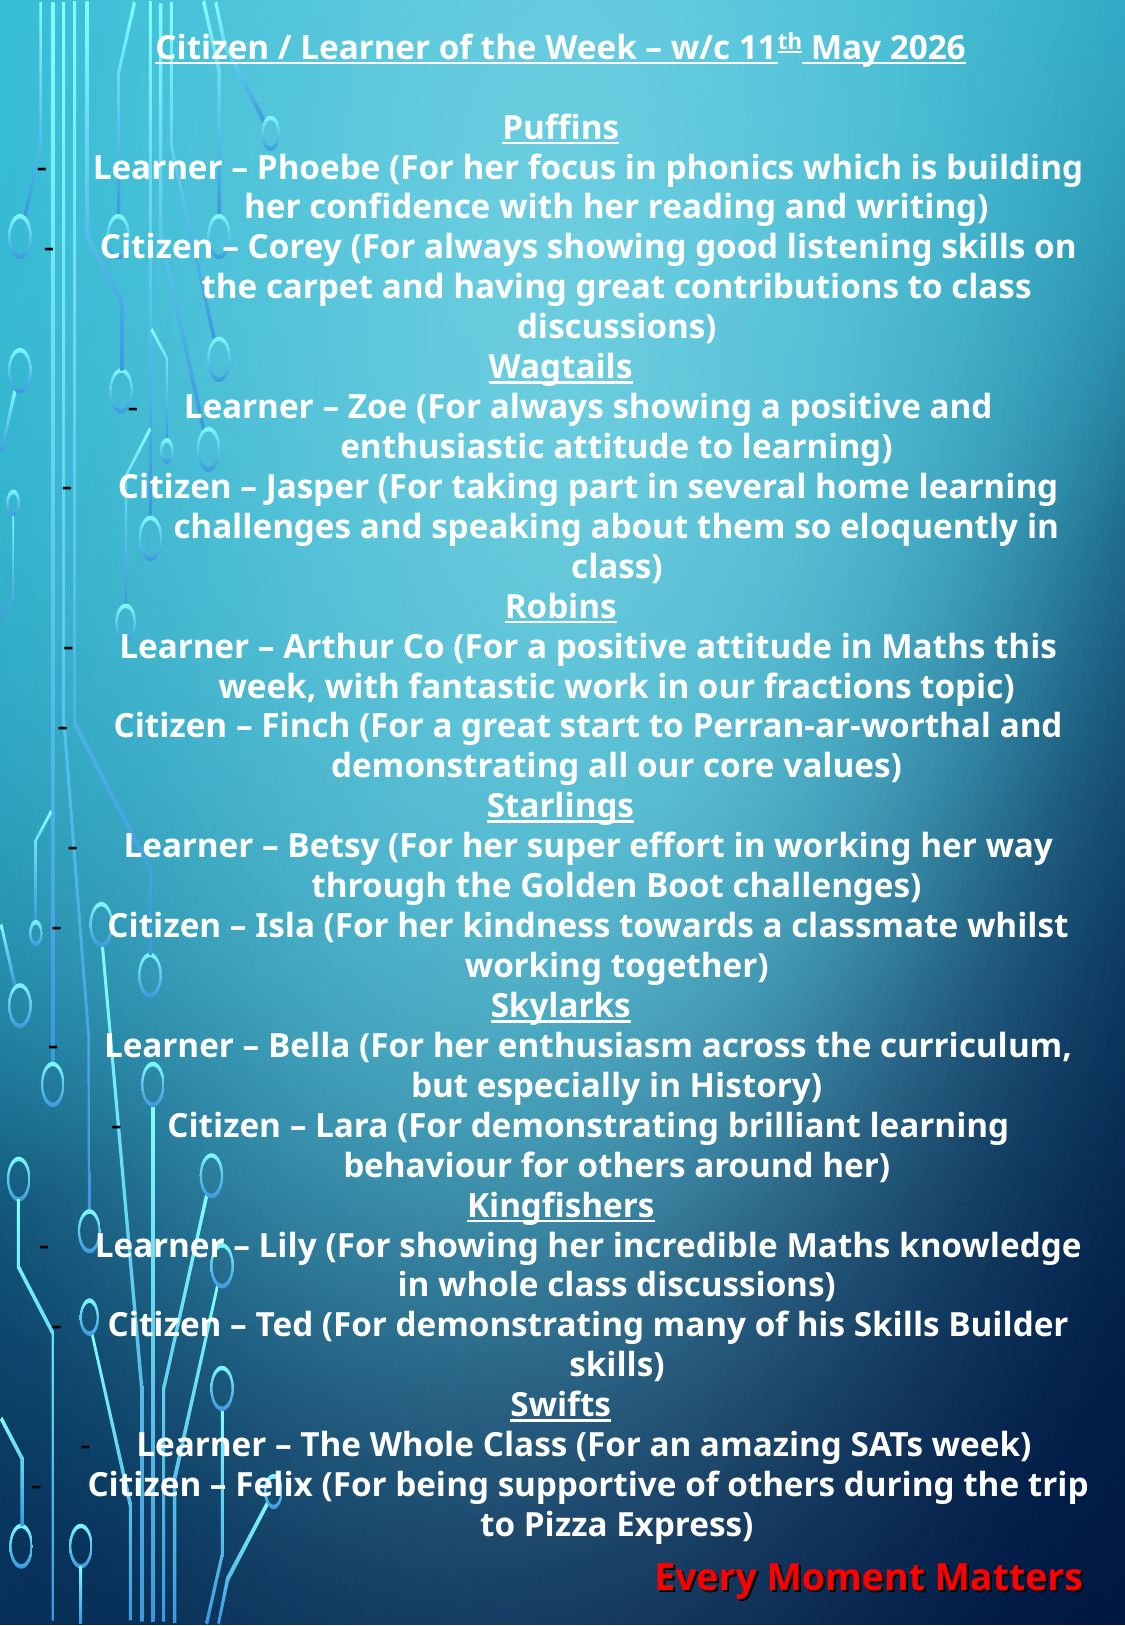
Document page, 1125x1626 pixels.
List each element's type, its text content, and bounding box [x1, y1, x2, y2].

text_box Every Moment Matters [639, 1546, 1099, 1606]
text_box Citizen / Learner of the Week – w/c 11th May 2026 Puffins Learner – Phoebe (For her focus in phonics which is building her confidence with her reading and writing) Citizen – Corey (For always showing good listening skills on the carpet and having great contributions to class discussions) Wagtails Learner – Zoe (For always showing a positive and enthusiastic attitude to learning) Citizen – Jasper (For taking part in several home learning challenges and speaking about them so eloquently in class) Robins Learner – Arthur Co (For a positive attitude in Maths this week, with fantastic work in our fractions topic) Citizen – Finch (For a great start to Perran-ar-worthal and demonstrating all our core values) Starlings Learner – Betsy (For her super effort in working her way through the Golden Boot challenges) Citizen – Isla (For her kindness towards a classmate whilst working together) Skylarks Learner – Bella (For her enthusiasm across the curriculum, but especially in History) Citizen – Lara (For demonstrating brilliant learning behaviour for others around her) Kingfishers Learner – Lily (For showing her incredible Maths knowledge in whole class discussions) Citizen – Ted (For demonstrating many of his Skills Builder skills) Swifts Learner – The Whole Class (For an amazing SATs week) Citizen – Felix (For being supportive of others during the trip to Pizza Express) [14, 18, 1108, 1448]
